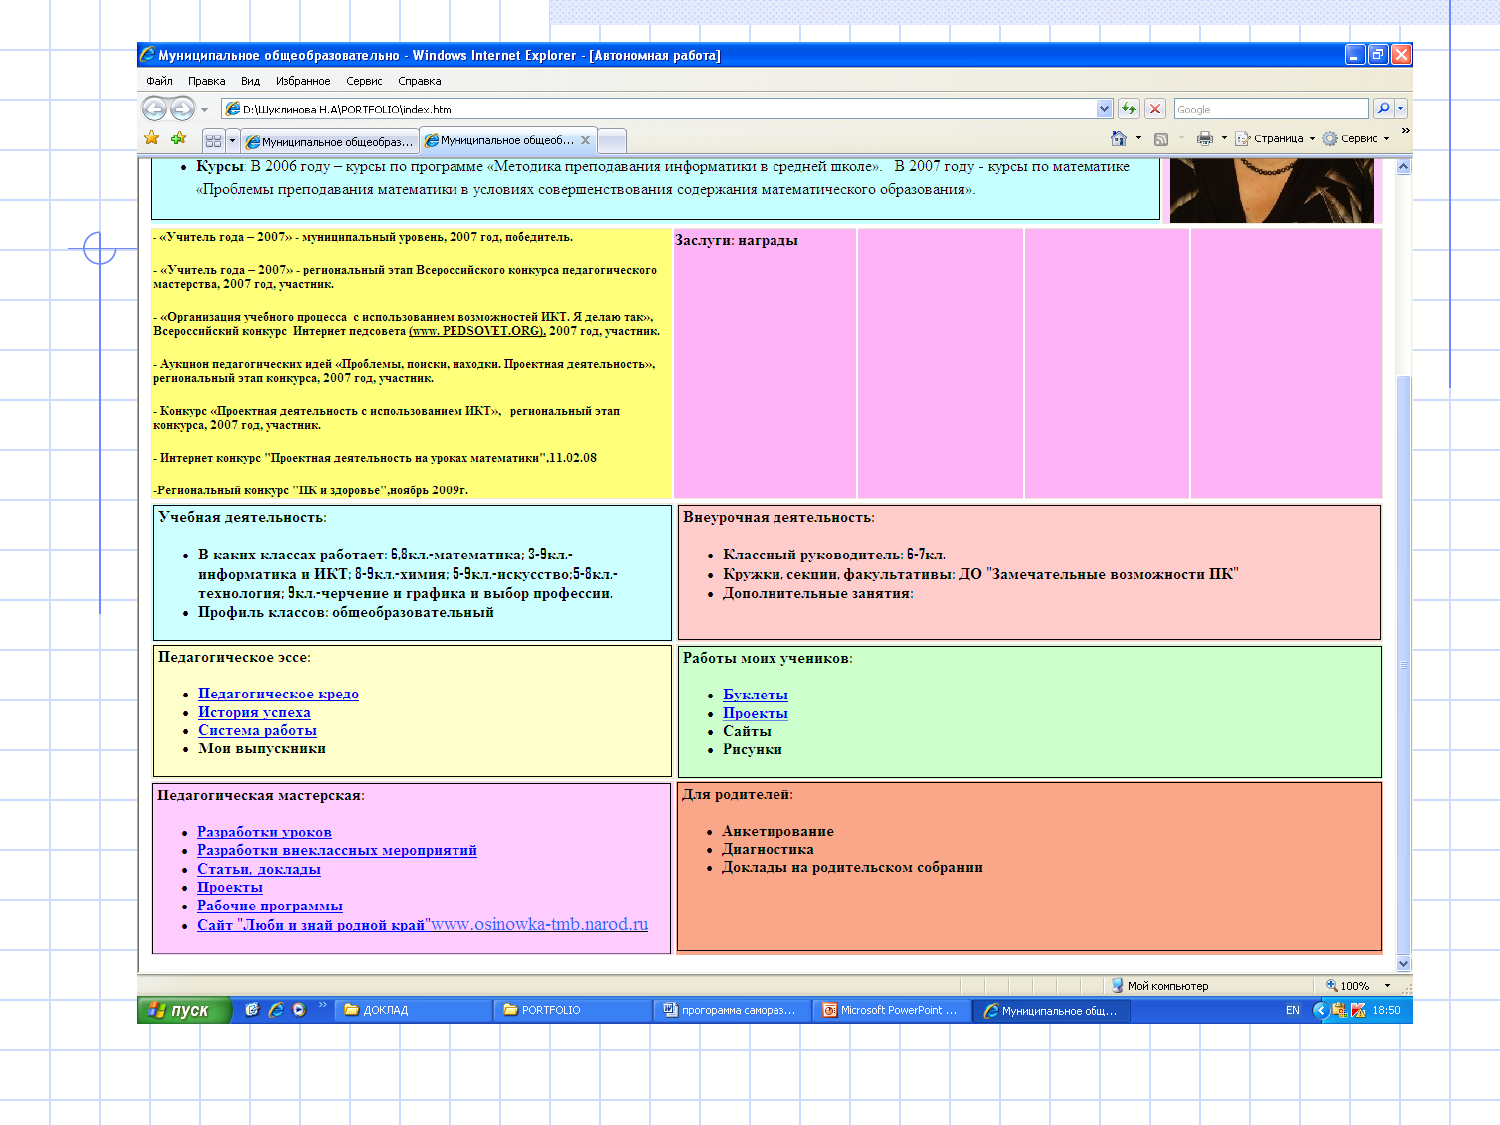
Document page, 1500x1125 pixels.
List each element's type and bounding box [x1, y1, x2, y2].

picture [137, 42, 1413, 1024]
picture [1451, 0, 1500, 25]
picture [549, 0, 1449, 25]
